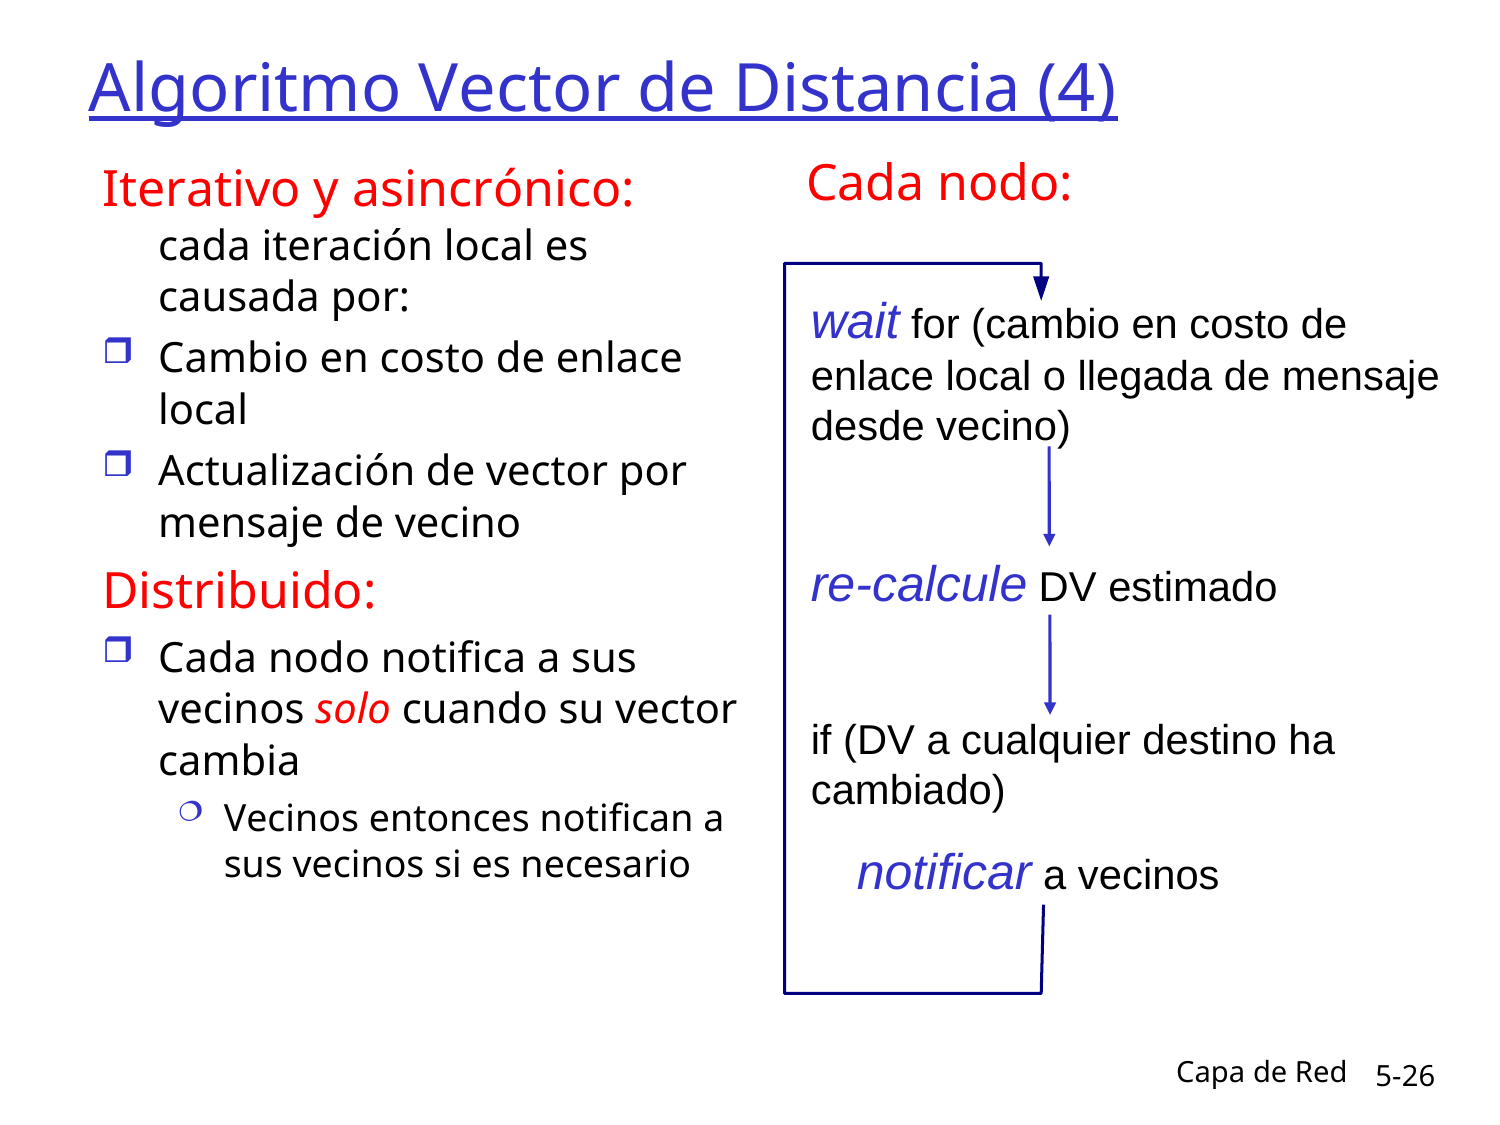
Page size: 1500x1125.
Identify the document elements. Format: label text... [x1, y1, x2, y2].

text_box wait for (cambio en costo de enlace local o llegada de mensaje desde vecino) re-calcule DV estimado if (DV a cualquier destino ha cambiado) notificar a vecinos [796, 195, 1485, 983]
title Algoritmo Vector de Distancia (4) [74, 23, 1473, 150]
list Iterativo y asincrónico: cada iteración local es causada por: Cambio en costo de enlace local Actualización de vector por mensaje de vecino Distribuido: Cada nodo notifica a sus vecinos solo cuando su vector cambia Vecinos entonces notifican a sus vecinos si es necesario [87, 149, 754, 1066]
text_box Cada nodo: [791, 149, 1089, 220]
